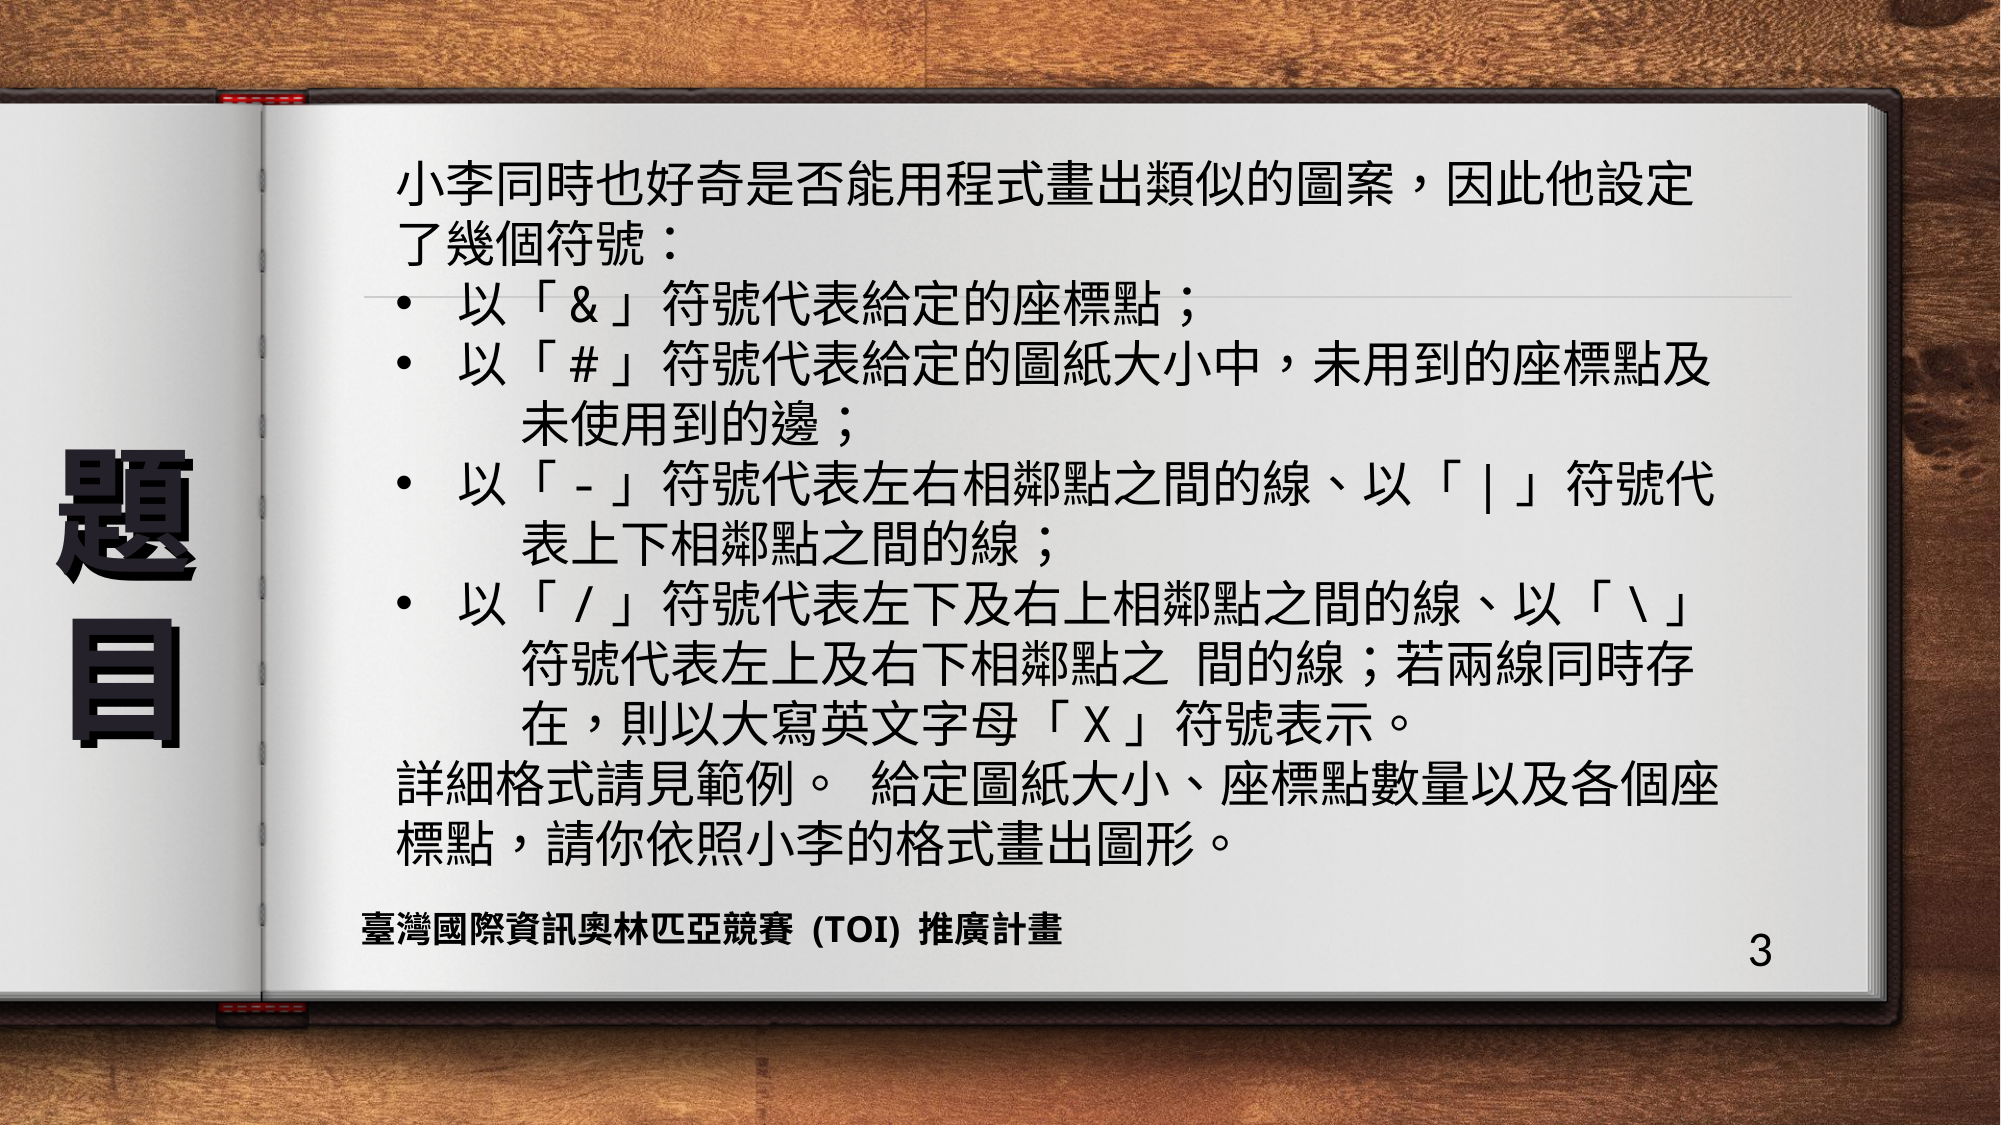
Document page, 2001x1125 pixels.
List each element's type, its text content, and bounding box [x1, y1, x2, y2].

text_box [1727, 896, 1848, 983]
text_box 小李同時也好奇是否能用程式畫出類似的圖案，因此他設定了幾個符號： 以「&」符號代表給定的座標點； 以「#」符號代表給定的圖紙大小中，未用到的座標點及未使用到的邊； 以「-」符號代表左右相鄰點之間的線、以「|」符號代表上下相鄰點之間的線； 以「/」符號代表左下及右上相鄰點之間的線、以「\」符號代表左上及右下相鄰點之 間的線；若兩線同時存在，則以大寫英文字母「X」符號表示。 詳細格式請見範例。 給定圖紙大小、座標點數量以及各個座標點，請你依照小李的格式畫出圖形。 [375, 142, 1754, 882]
title 題 目 [38, 409, 280, 735]
